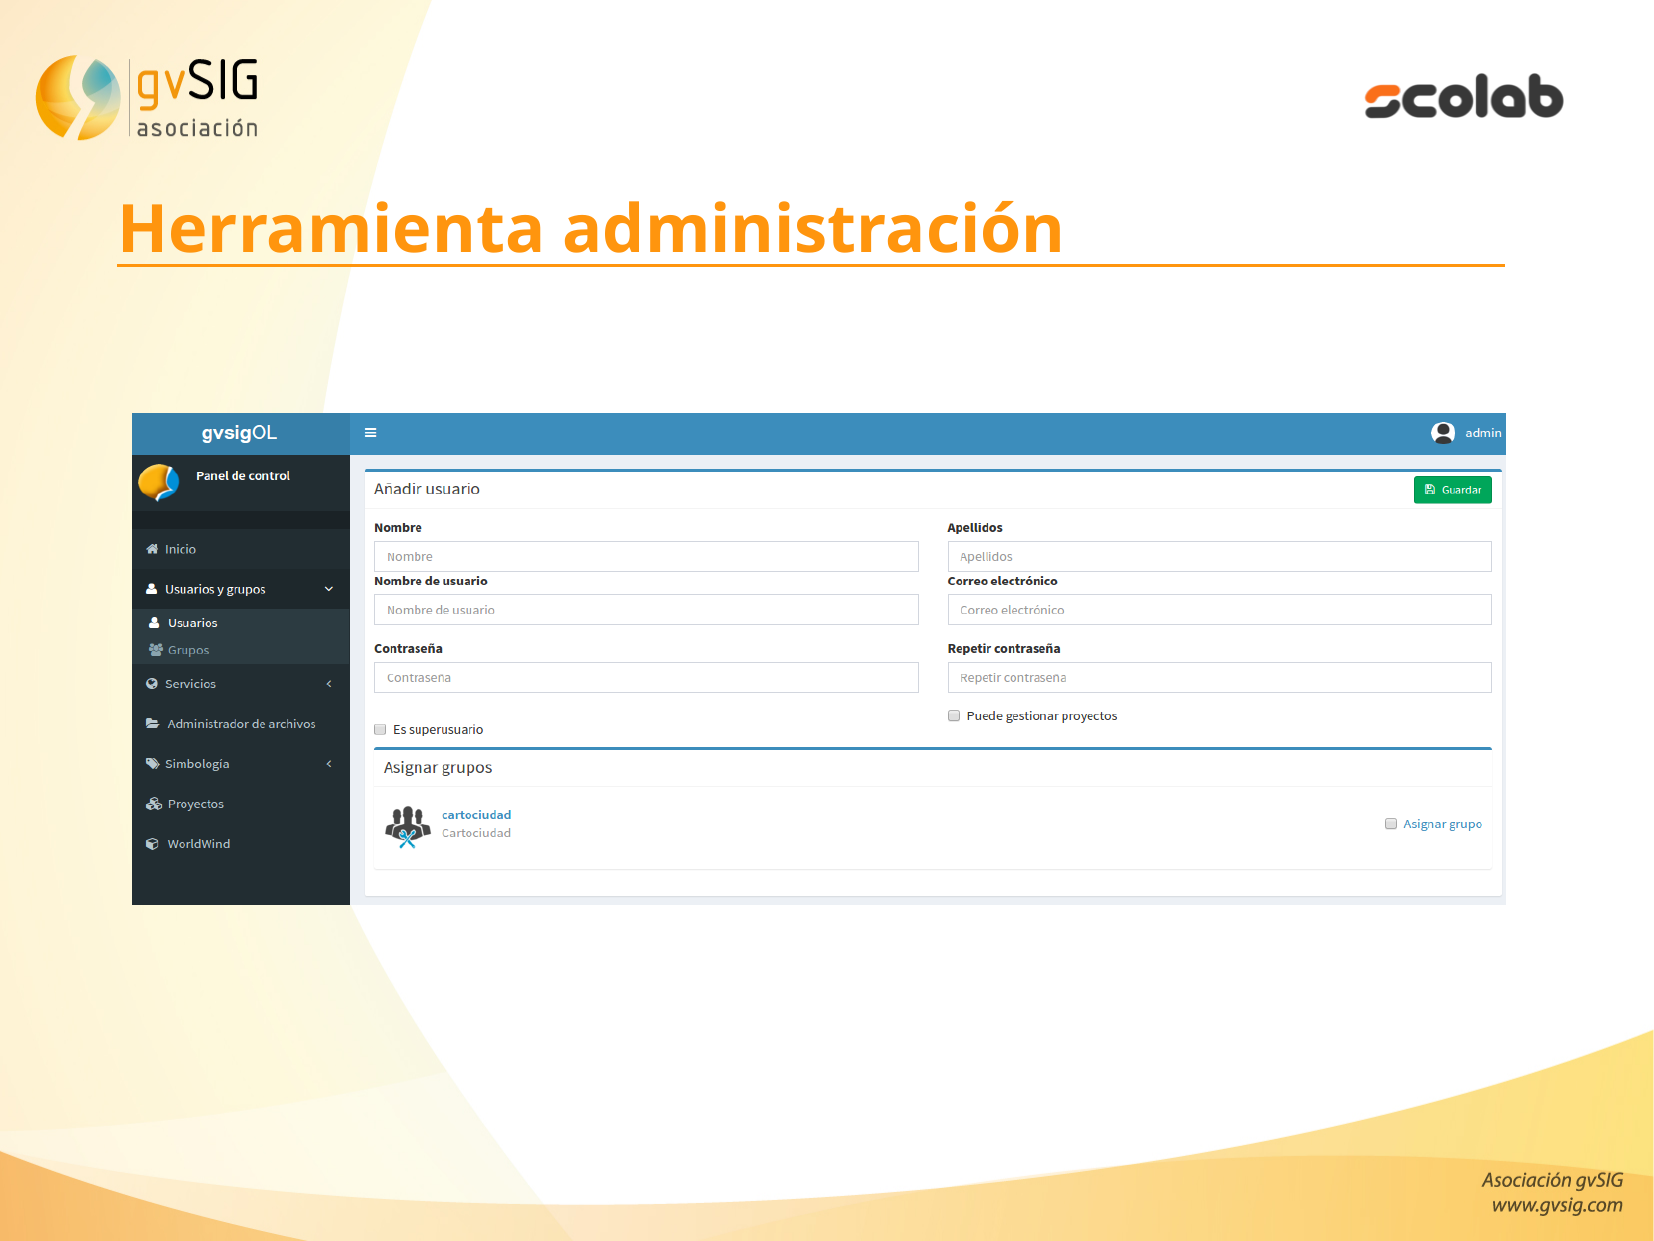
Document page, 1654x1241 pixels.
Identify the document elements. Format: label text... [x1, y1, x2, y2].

title Herramienta administración [117, 177, 1606, 276]
picture [0, 0, 1654, 1241]
